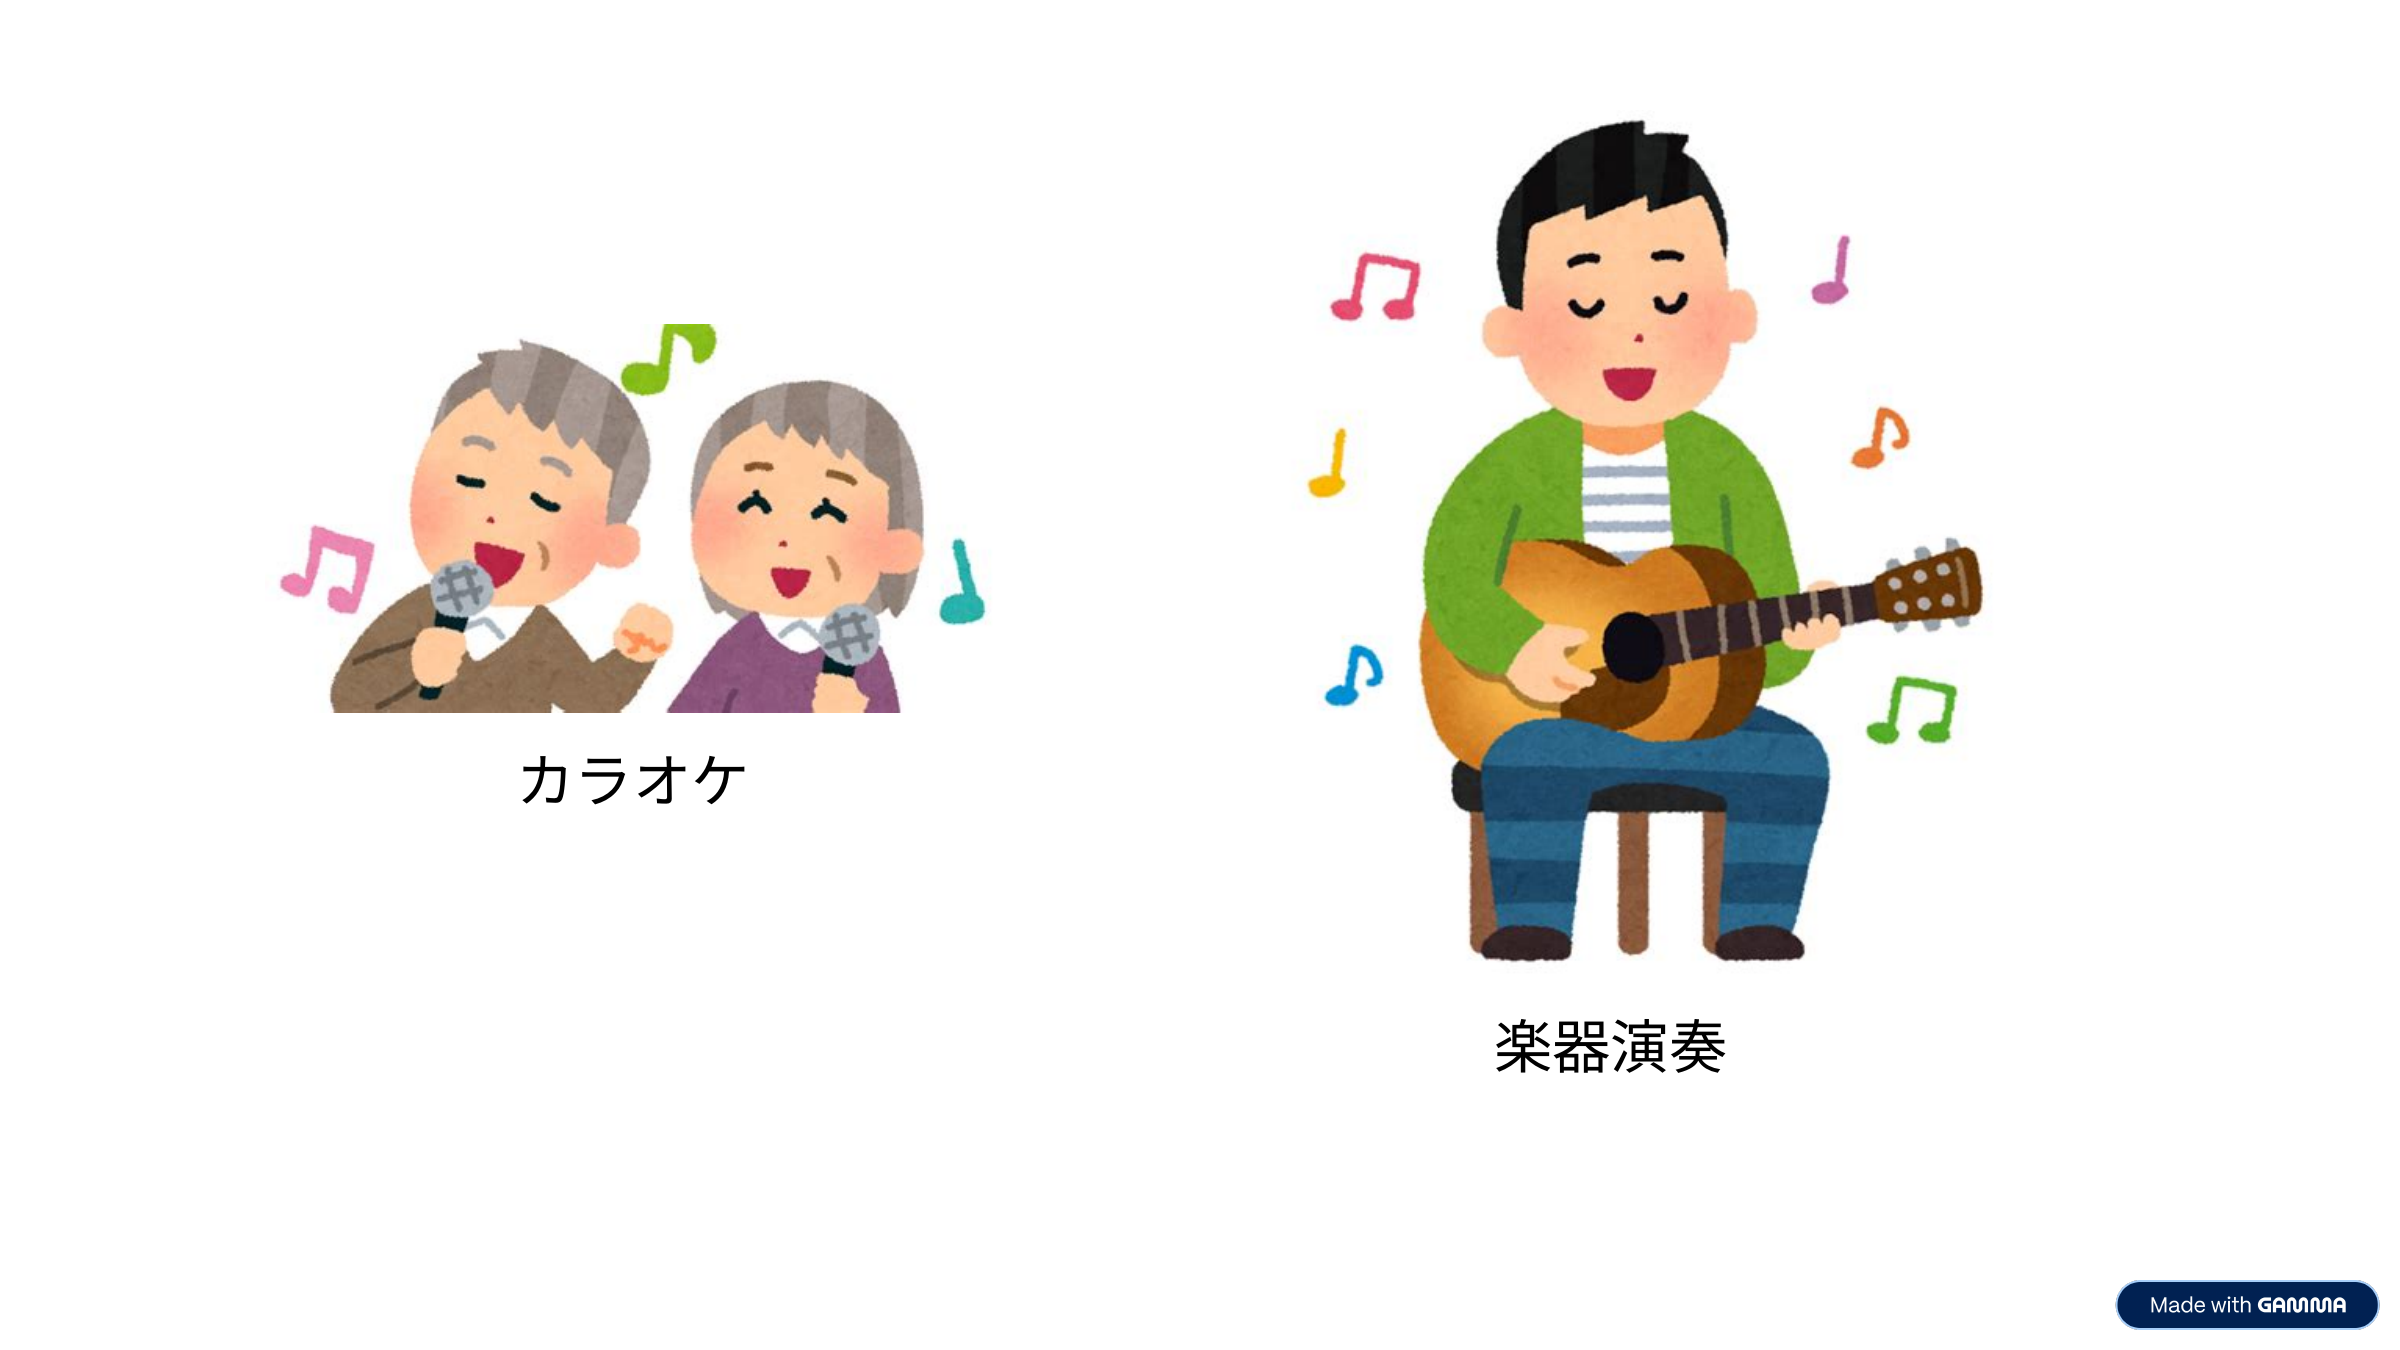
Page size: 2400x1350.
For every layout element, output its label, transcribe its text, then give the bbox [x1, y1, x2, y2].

text_box 楽器演奏 [1479, 993, 2071, 1093]
text_box カラオケ [501, 727, 1034, 827]
picture [2106, 1271, 2389, 1339]
picture [265, 324, 1007, 713]
picture [1267, 110, 2008, 975]
